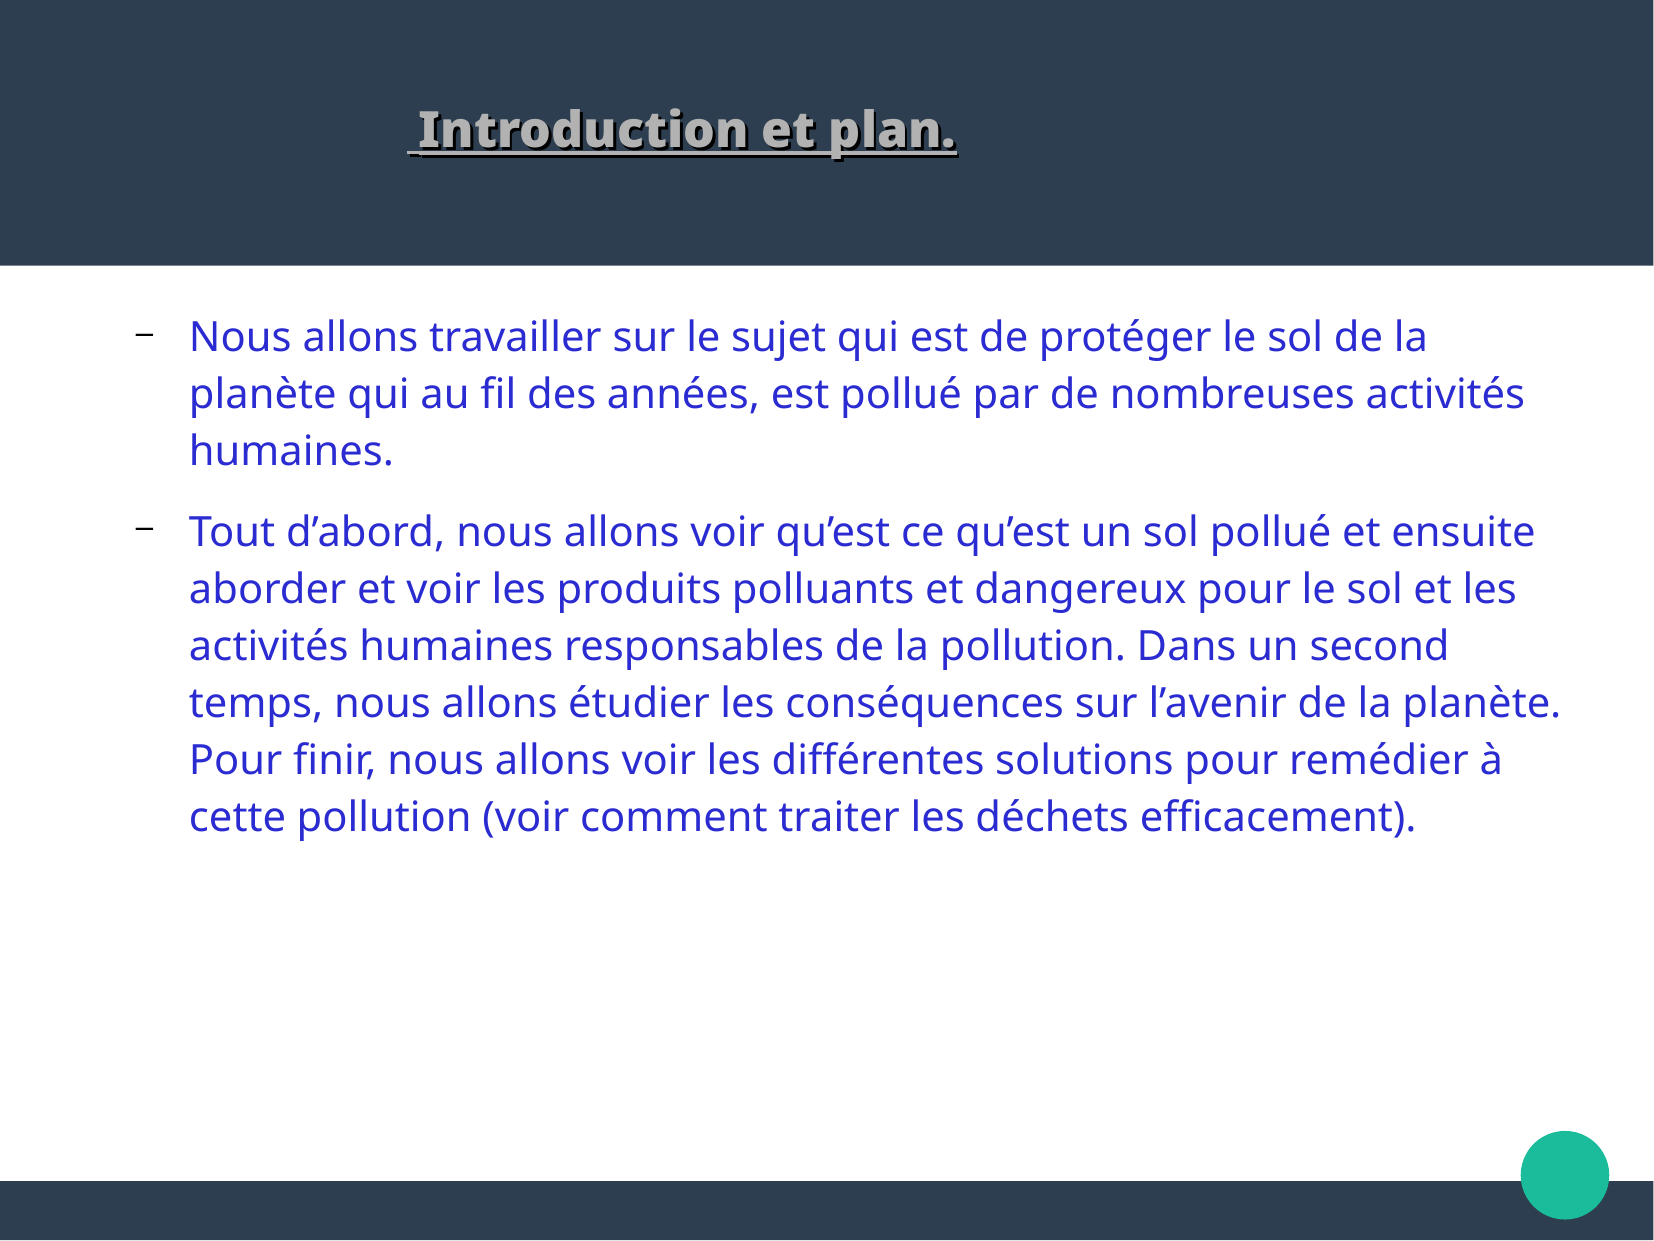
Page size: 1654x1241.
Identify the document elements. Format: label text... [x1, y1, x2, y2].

title Introduction et plan. [59, 49, 1595, 207]
list Nous allons travailler sur le sujet qui est de protéger le sol de la planète qui au fil des années, est pollué par de nombreuses activités humaines. Tout d’abord, nous allons voir qu’est ce qu’est un sol pollué et ensuite aborder et voir les produits polluants et dangereux pour le sol et les activités humaines responsables de la pollution. Dans un second temps, nous allons étudier les conséquences sur l’avenir de la planète. Pour finir, nous allons voir les différentes solutions pour remédier à cette pollution (voir comment traiter les déchets efficacement). [47, 307, 1583, 1134]
